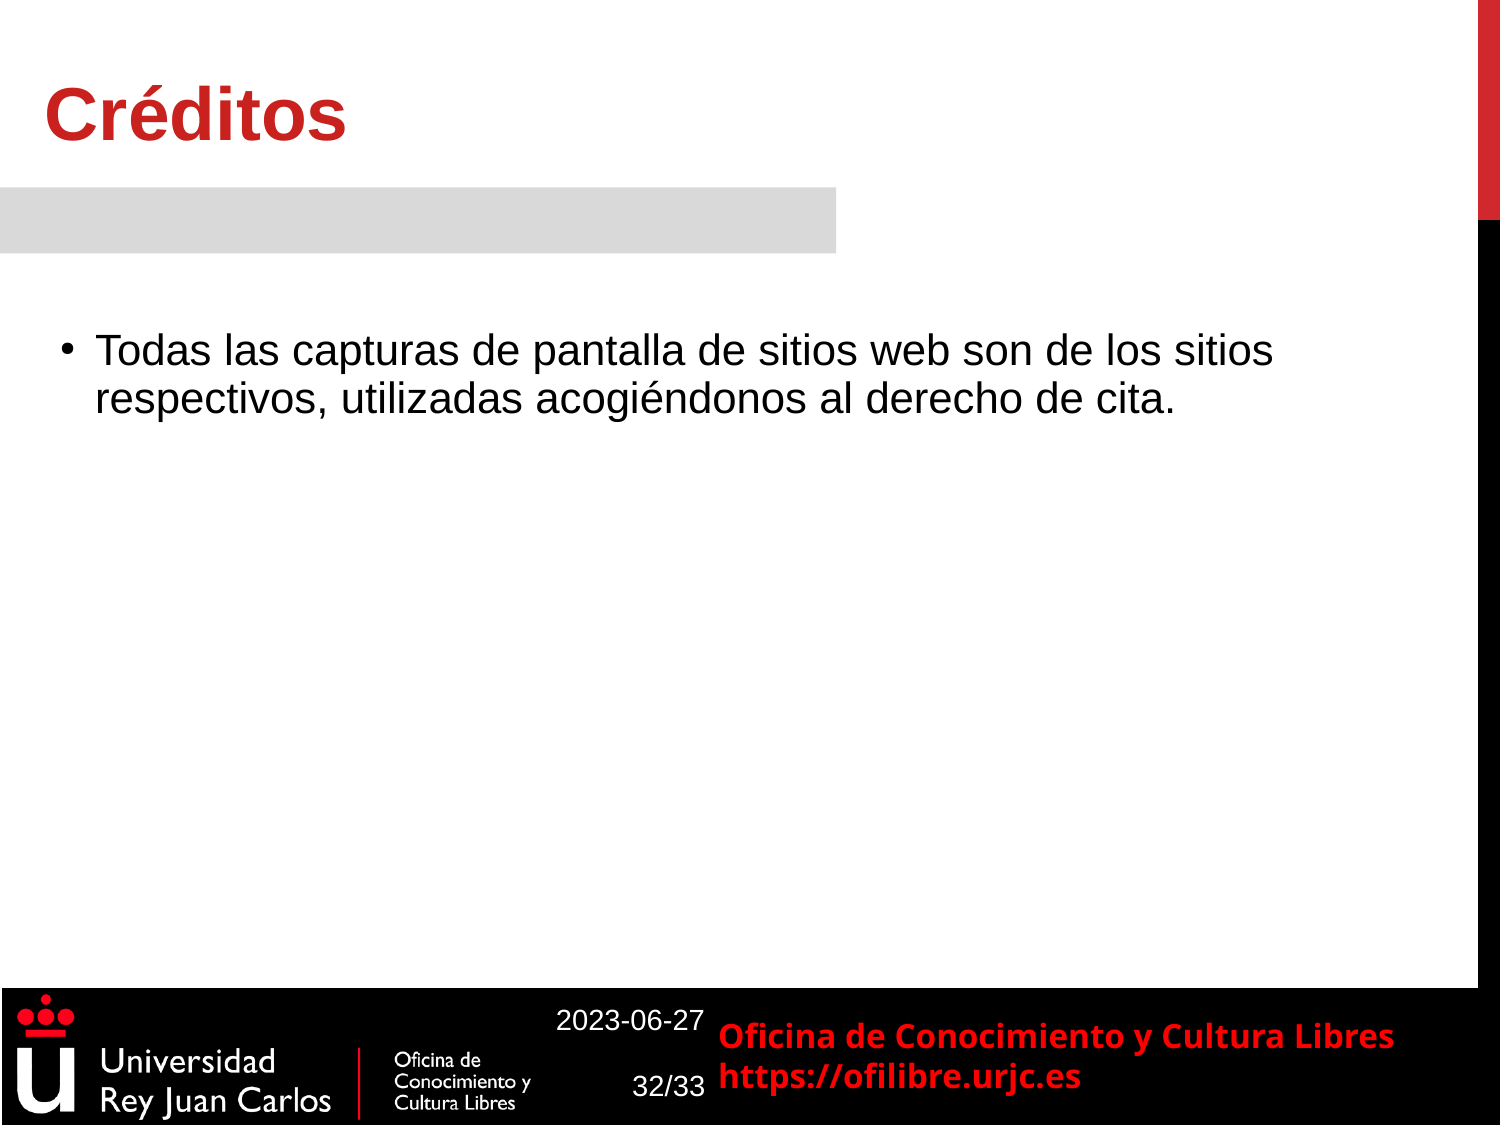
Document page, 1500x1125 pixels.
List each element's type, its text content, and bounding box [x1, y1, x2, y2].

picture [17, 994, 531, 1120]
text_box Créditos [30, 64, 1306, 248]
text_box Todas las capturas de pantalla de sitios web son de los sitios respectivos, utilizadas acogiéndonos al derecho de cita. [45, 318, 1306, 651]
title [75, 7, 1425, 196]
